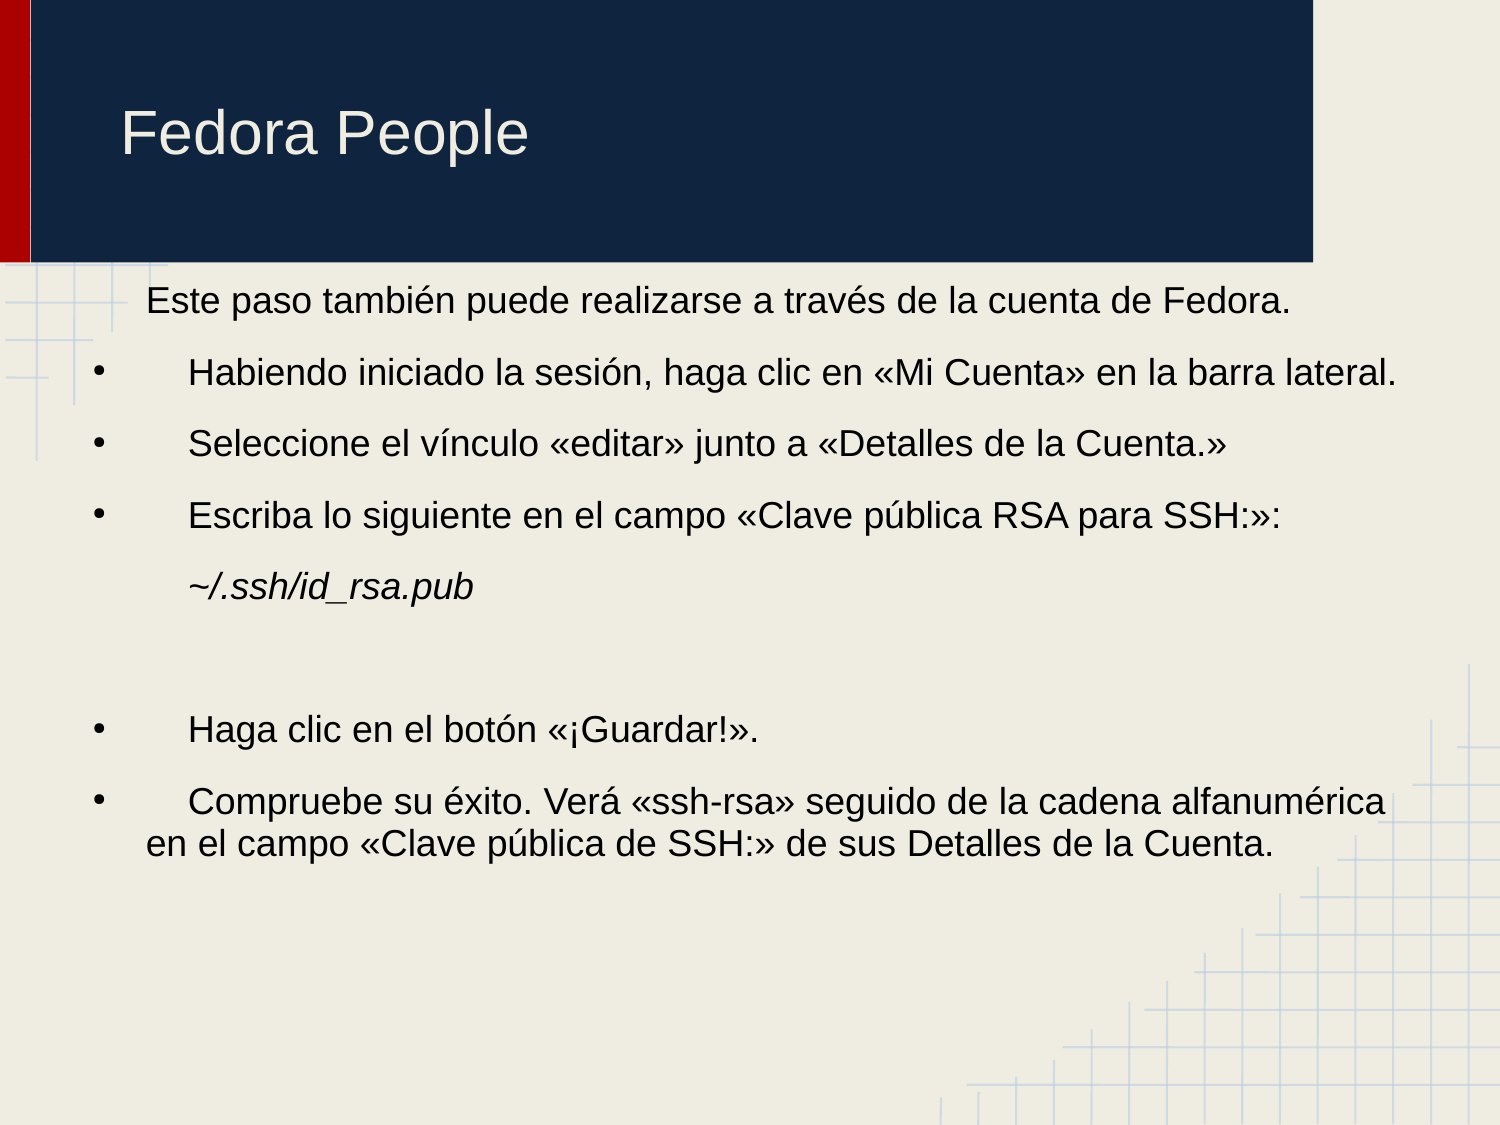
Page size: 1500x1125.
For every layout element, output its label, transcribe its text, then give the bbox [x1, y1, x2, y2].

title Fedora People [75, 22, 1276, 244]
list Este paso también puede realizarse a través de la cuenta de Fedora. Habiendo iniciado la sesión, haga clic en «Mi Cuenta» en la barra lateral. Seleccione el vínculo «editar» junto a «Detalles de la Cuenta.» Escriba lo siguiente en el campo «Clave pública RSA para SSH:»: ~/.ssh/id_rsa.pub Haga clic en el botón «¡Guardar!». Compruebe su éxito. Verá «ssh-rsa» seguido de la cadena alfanumérica en el campo «Clave pública de SSH:» de sus Detalles de la Cuenta. [75, 279, 1425, 933]
